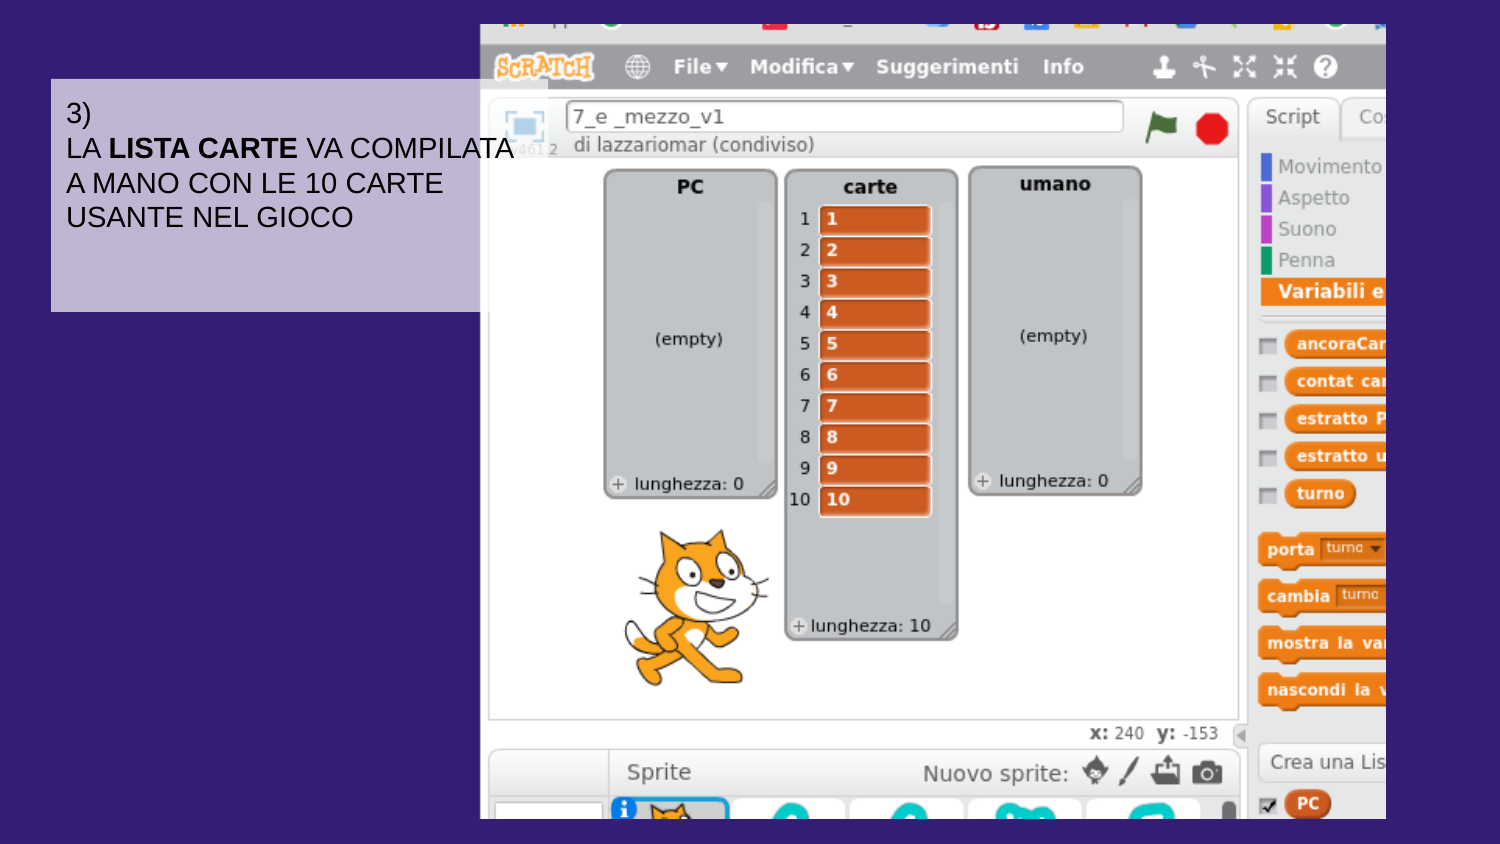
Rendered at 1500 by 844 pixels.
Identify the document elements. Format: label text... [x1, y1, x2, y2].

picture [479, 24, 1386, 819]
text_box 3) LA LISTA CARTE VA COMPILATA A MANO CON LE 10 CARTE USANTE NEL GIOCO [51, 78, 549, 312]
